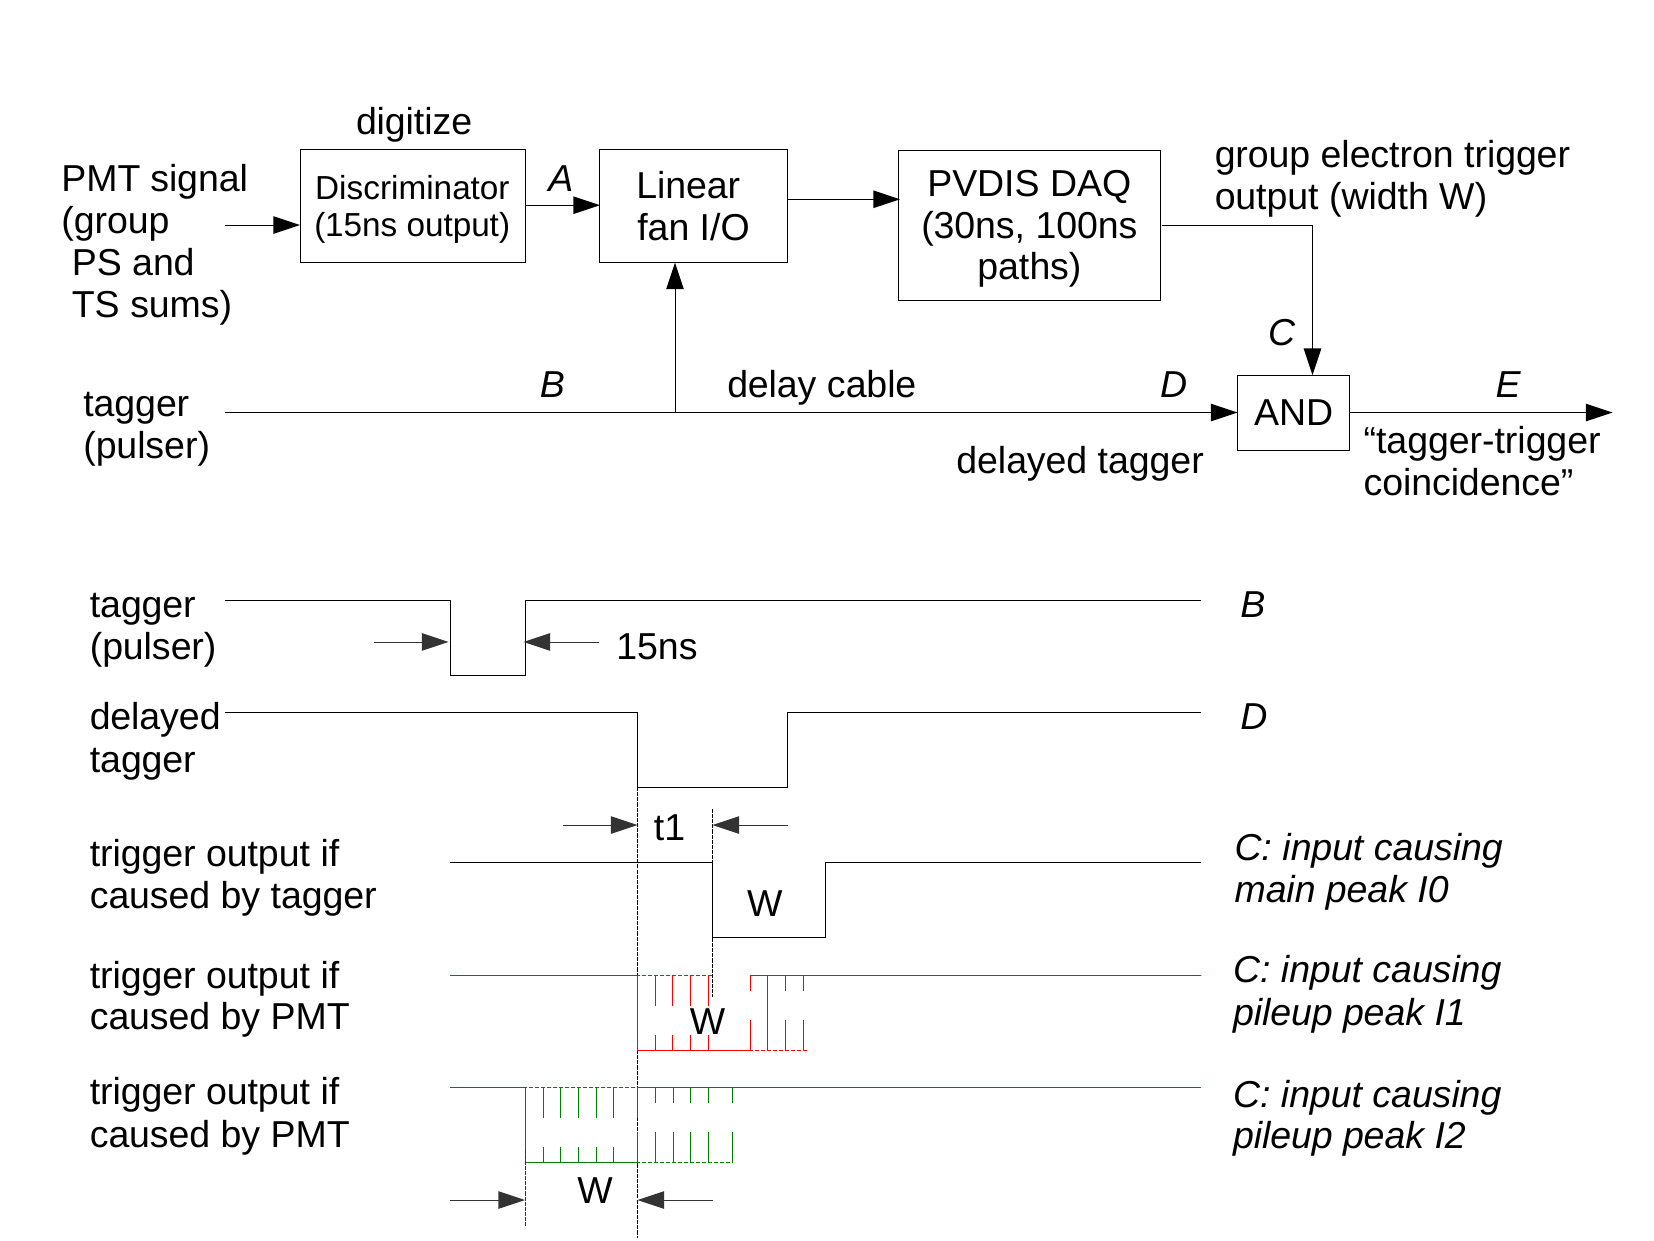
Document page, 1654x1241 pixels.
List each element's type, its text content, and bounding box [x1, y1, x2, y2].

text_box C: input causing pileup peak I1 [1218, 941, 1517, 1041]
text_box C [1253, 303, 1311, 361]
text_box PMT signal (group PS and TS sums) [46, 150, 263, 333]
text_box B [525, 355, 580, 413]
text_box D [1145, 355, 1203, 413]
text_box delayed tagger [941, 432, 1220, 490]
text_box “tagger-trigger coincidence” [1348, 412, 1617, 512]
text_box W [732, 874, 798, 932]
text_box D [1225, 688, 1283, 746]
text_box C: input causing main peak I0 [1219, 818, 1518, 918]
text_box A [533, 150, 589, 207]
text_box tagger (pulser) [68, 375, 226, 474]
text_box group electron trigger output (width W) [1200, 126, 1651, 226]
text_box trigger output if caused by PMT [75, 1063, 365, 1163]
text_box W [562, 1162, 628, 1220]
text_box E [1480, 355, 1536, 413]
text_box delayed tagger [75, 688, 236, 788]
text_box Linear fan I/O [599, 149, 788, 263]
text_box PVDIS DAQ (30ns, 100ns paths) [898, 150, 1161, 301]
text_box AND [1237, 375, 1350, 451]
text_box digitize [341, 93, 488, 151]
text_box Discriminator (15ns output) [300, 149, 526, 263]
text_box C: input causing pileup peak I2 [1218, 1065, 1517, 1165]
text_box trigger output if caused by PMT [75, 946, 365, 1046]
text_box 15ns [601, 618, 713, 676]
text_box W [675, 993, 741, 1051]
text_box t1 [639, 799, 700, 857]
text_box tagger (pulser) [75, 576, 232, 676]
text_box B [1225, 576, 1281, 634]
text_box delay cable [712, 355, 932, 412]
text_box trigger output if caused by tagger [75, 825, 393, 924]
